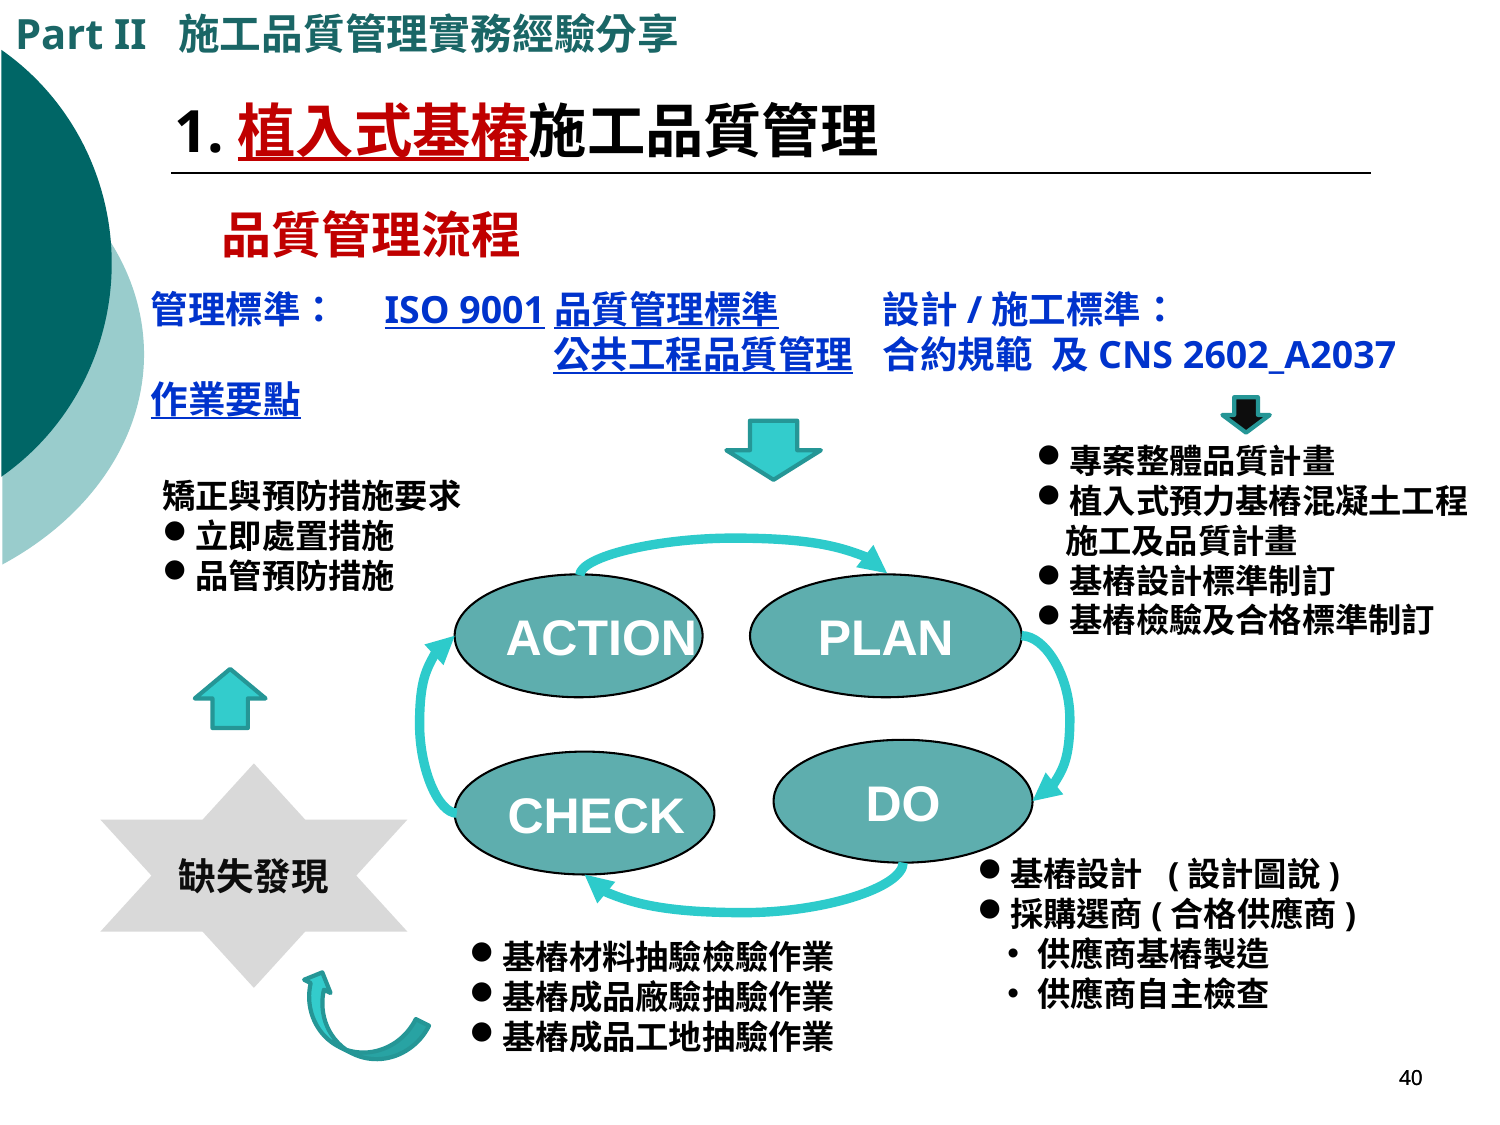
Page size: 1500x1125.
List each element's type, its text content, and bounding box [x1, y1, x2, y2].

text_box [194, 668, 266, 729]
text_box 基樁材料抽驗檢驗作業 基樁成品廠驗抽驗作業 基樁成品工地抽驗作業 [454, 929, 904, 1064]
text_box 管理標準： ISO 9001品質管理標準 公共工程品質管理作業要點 [135, 278, 868, 374]
text_box [726, 420, 821, 480]
text_box 專案整體品質計畫 植入式預力基樁混凝土工程施工及品質計畫 基樁設計標準制訂 基樁檢驗及合格標準制訂 [1021, 432, 1495, 648]
text_box CHECK [455, 751, 715, 875]
text_box 基樁設計 (設計圖說) 採購選商(合格供應商) 供應商基樁製造 供應商自主檢查 [962, 845, 1459, 1021]
text_box 設計/施工標準： 合約規範 及CNS 2602_A2037 [868, 278, 1471, 397]
text_box Part II 施工品質管理實務經驗分享 [0, 0, 727, 67]
text_box 品質管理流程 [206, 196, 1282, 272]
text_box [1222, 397, 1270, 433]
text_box PLAN [750, 574, 1022, 698]
text_box [304, 972, 430, 1060]
text_box 缺失發現 [100, 763, 408, 988]
text_box 矯正與預防措施要求 立即處置措施 品管預防措施 [147, 467, 514, 603]
text_box ACTION [454, 574, 703, 698]
text_box DO [773, 739, 1033, 863]
text_box 1.植入式基樁施工品質管理 [159, 78, 1376, 181]
